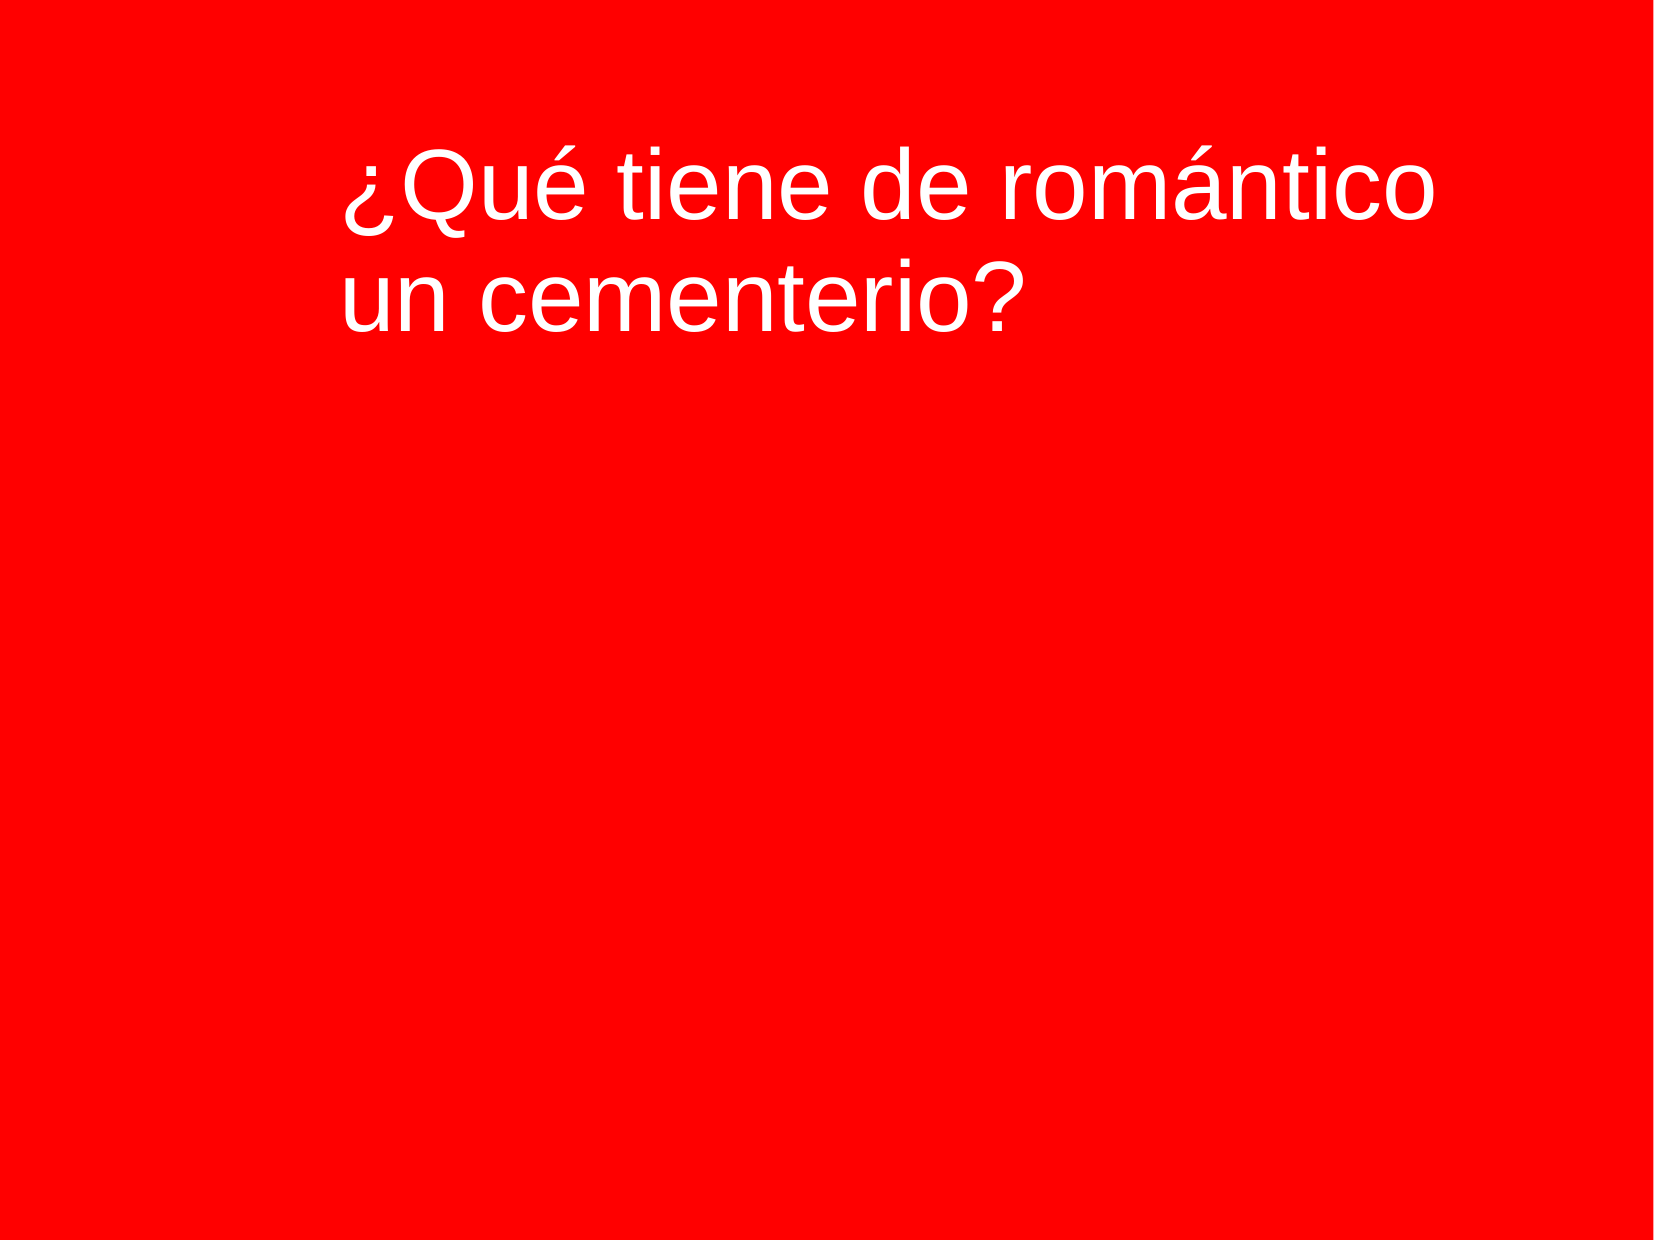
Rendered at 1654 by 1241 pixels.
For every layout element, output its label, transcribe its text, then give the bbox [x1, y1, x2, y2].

text_box ¿Qué tiene de romántico un cementerio? [324, 116, 1625, 355]
